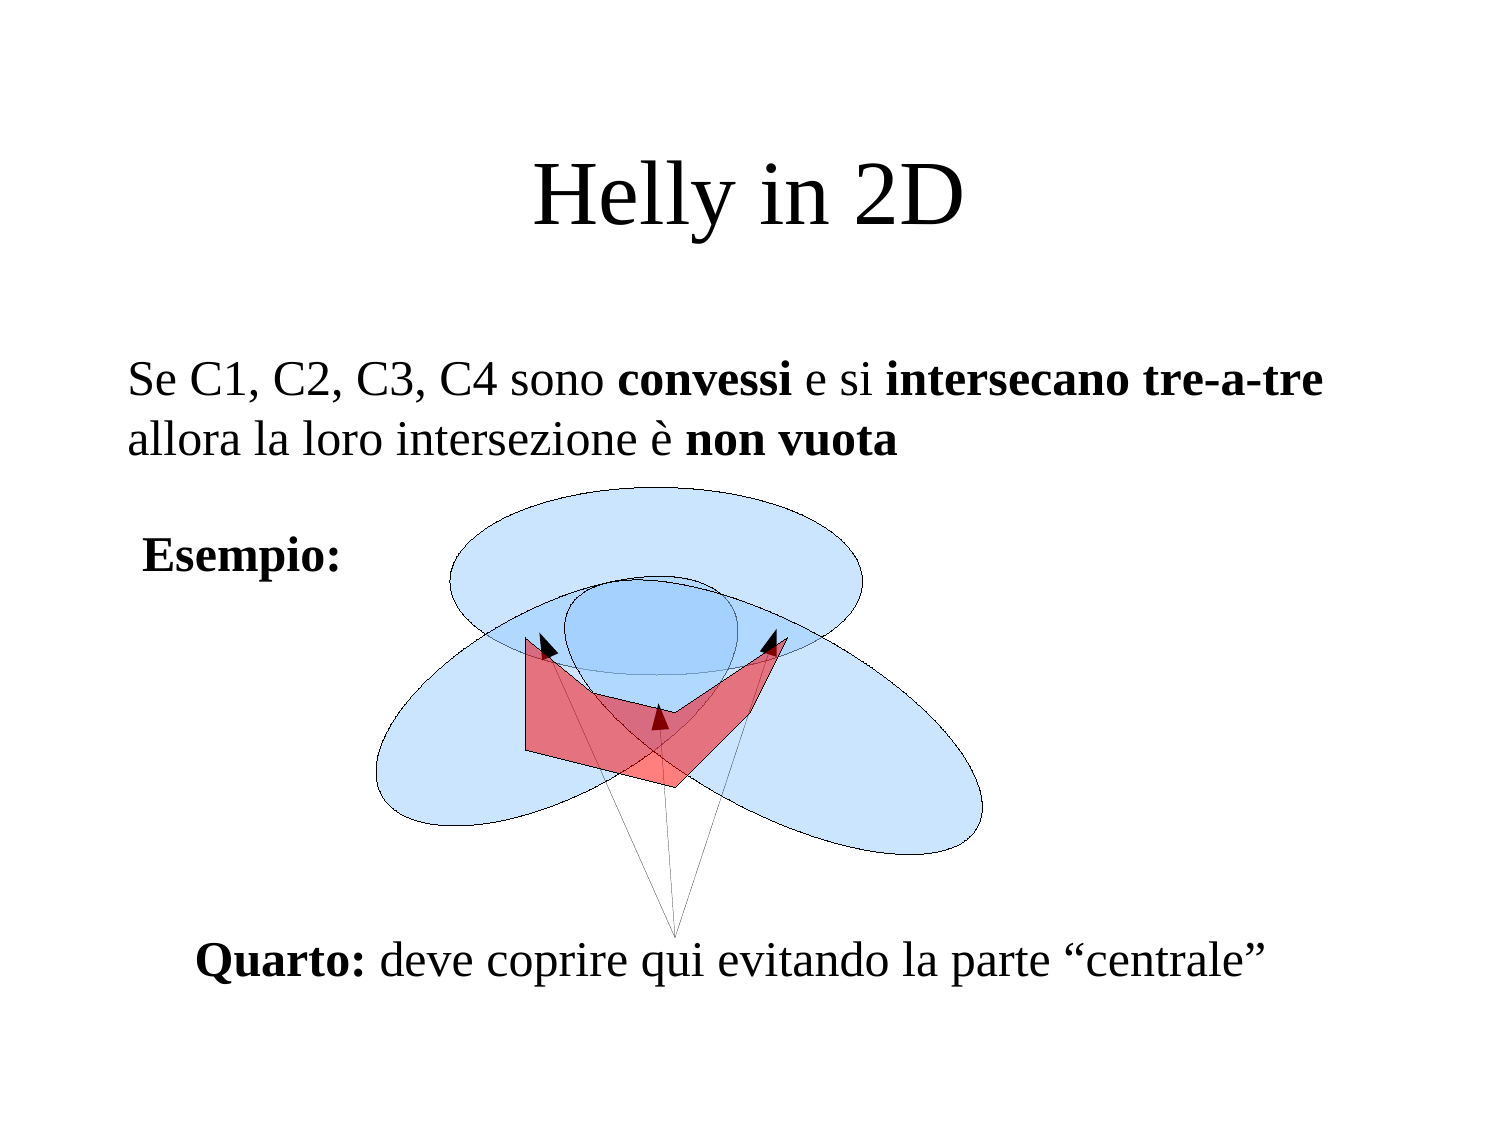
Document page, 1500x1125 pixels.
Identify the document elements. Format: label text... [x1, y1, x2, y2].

text_box [376, 487, 983, 855]
text_box Quarto: deve coprire qui evitando la parte “centrale” [179, 919, 1380, 994]
title Helly in 2D [112, 107, 1387, 280]
text_box Se C1, C2, C3, C4 sono convessi e si intersecano tre-a-tre allora la loro intersezione è non vuota [112, 337, 1388, 473]
text_box Esempio: [127, 513, 428, 589]
